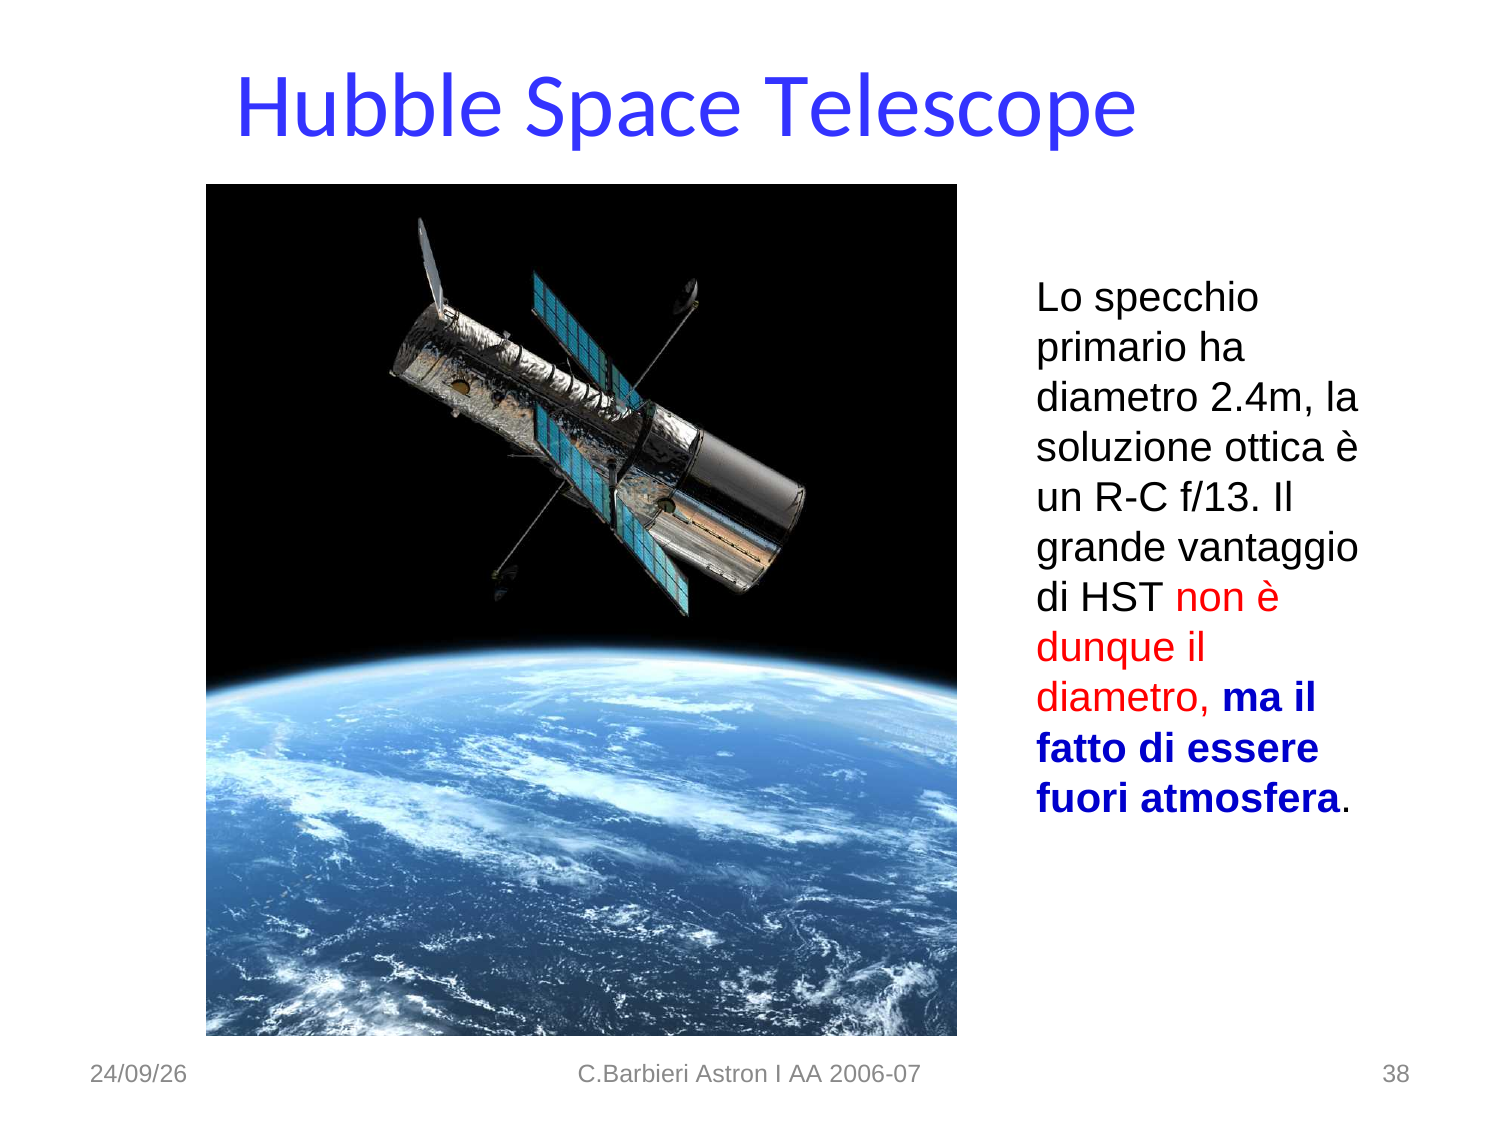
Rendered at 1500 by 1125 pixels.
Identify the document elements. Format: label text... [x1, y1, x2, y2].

text_box C.Barbieri Astron I AA 2006-07 [512, 1042, 988, 1103]
title Hubble Space Telescope [87, 37, 1413, 163]
text_box <number> [1074, 1042, 1426, 1103]
text_box 07/03/22 [74, 1042, 426, 1103]
text_box Lo specchio primario ha diametro 2.4m, la soluzione ottica è un R-C f/13. Il grande vantaggio di HST non è dunque il diametro, ma il fatto di essere fuori atmosfera. [1021, 262, 1400, 879]
picture [206, 184, 957, 1036]
